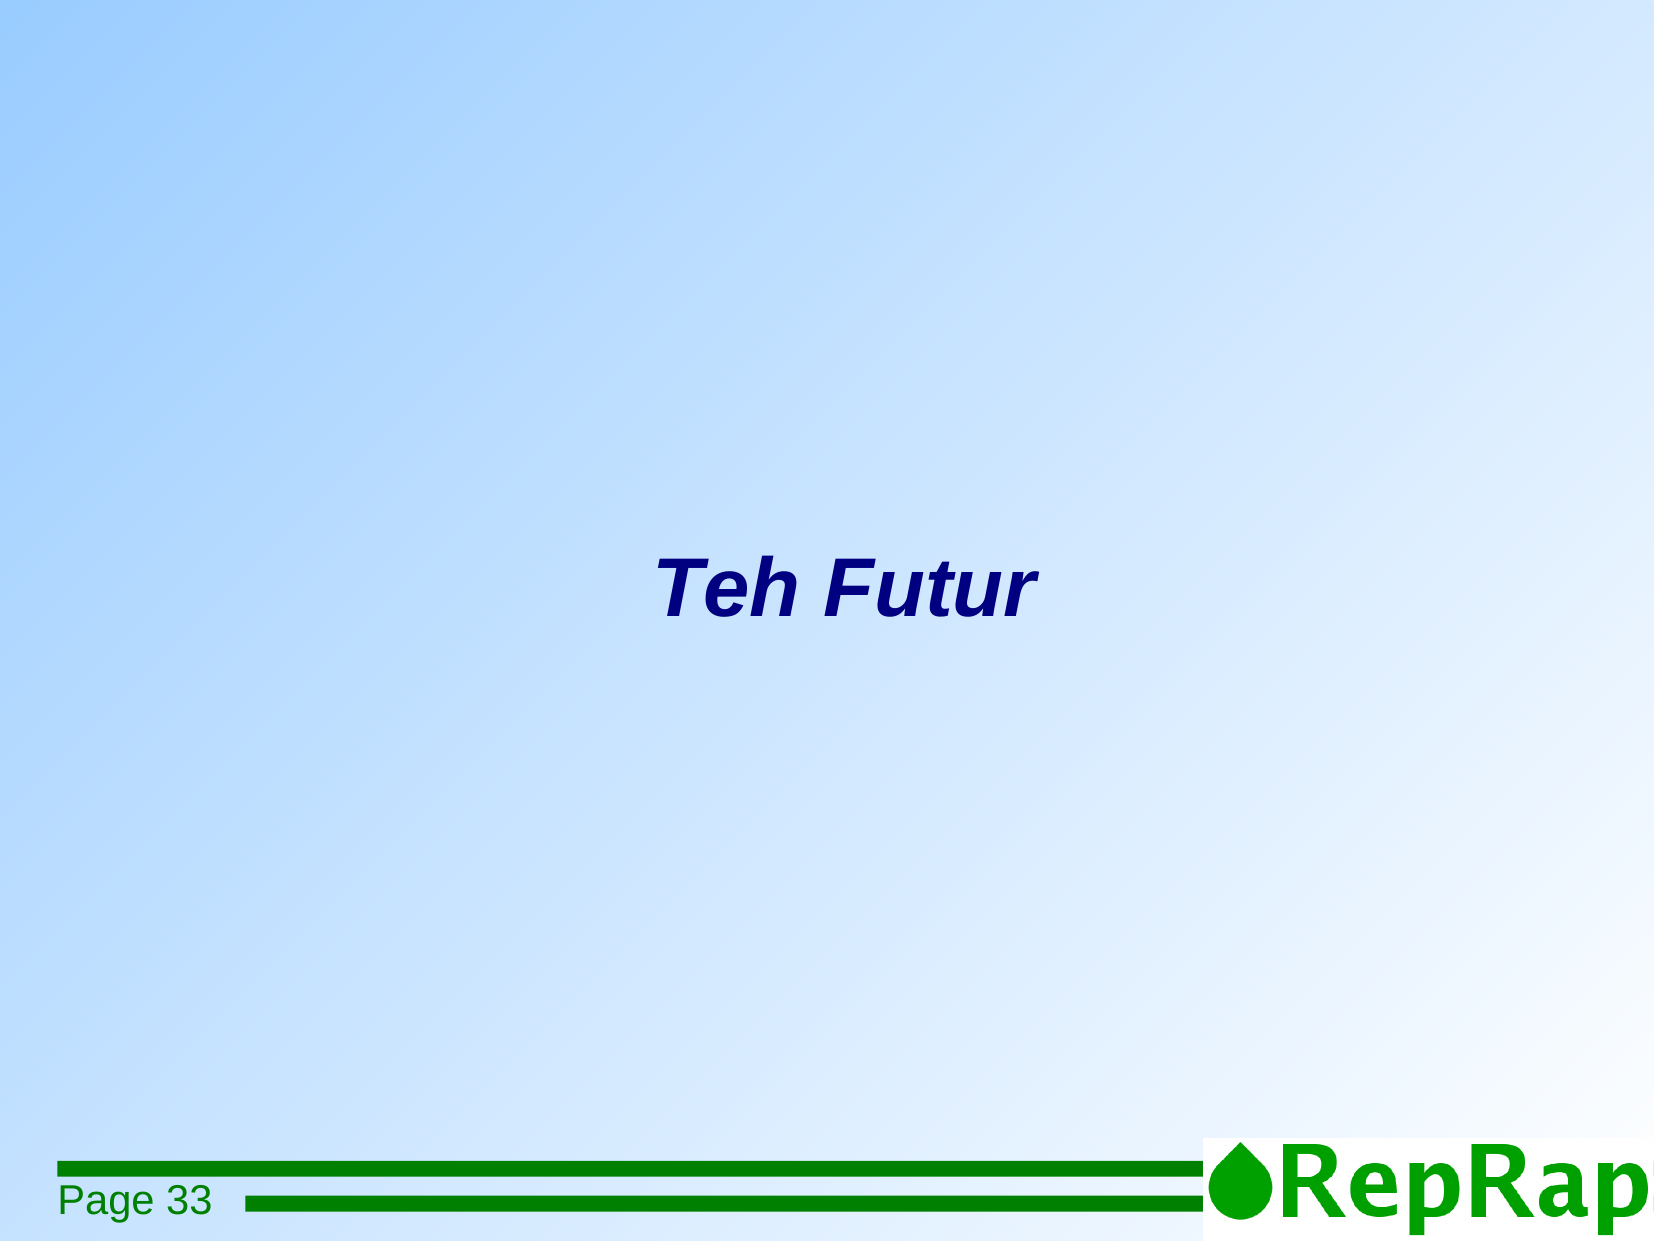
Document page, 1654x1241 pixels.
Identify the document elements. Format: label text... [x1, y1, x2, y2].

title Teh Futur [62, 510, 1627, 667]
picture [1203, 1138, 1654, 1241]
